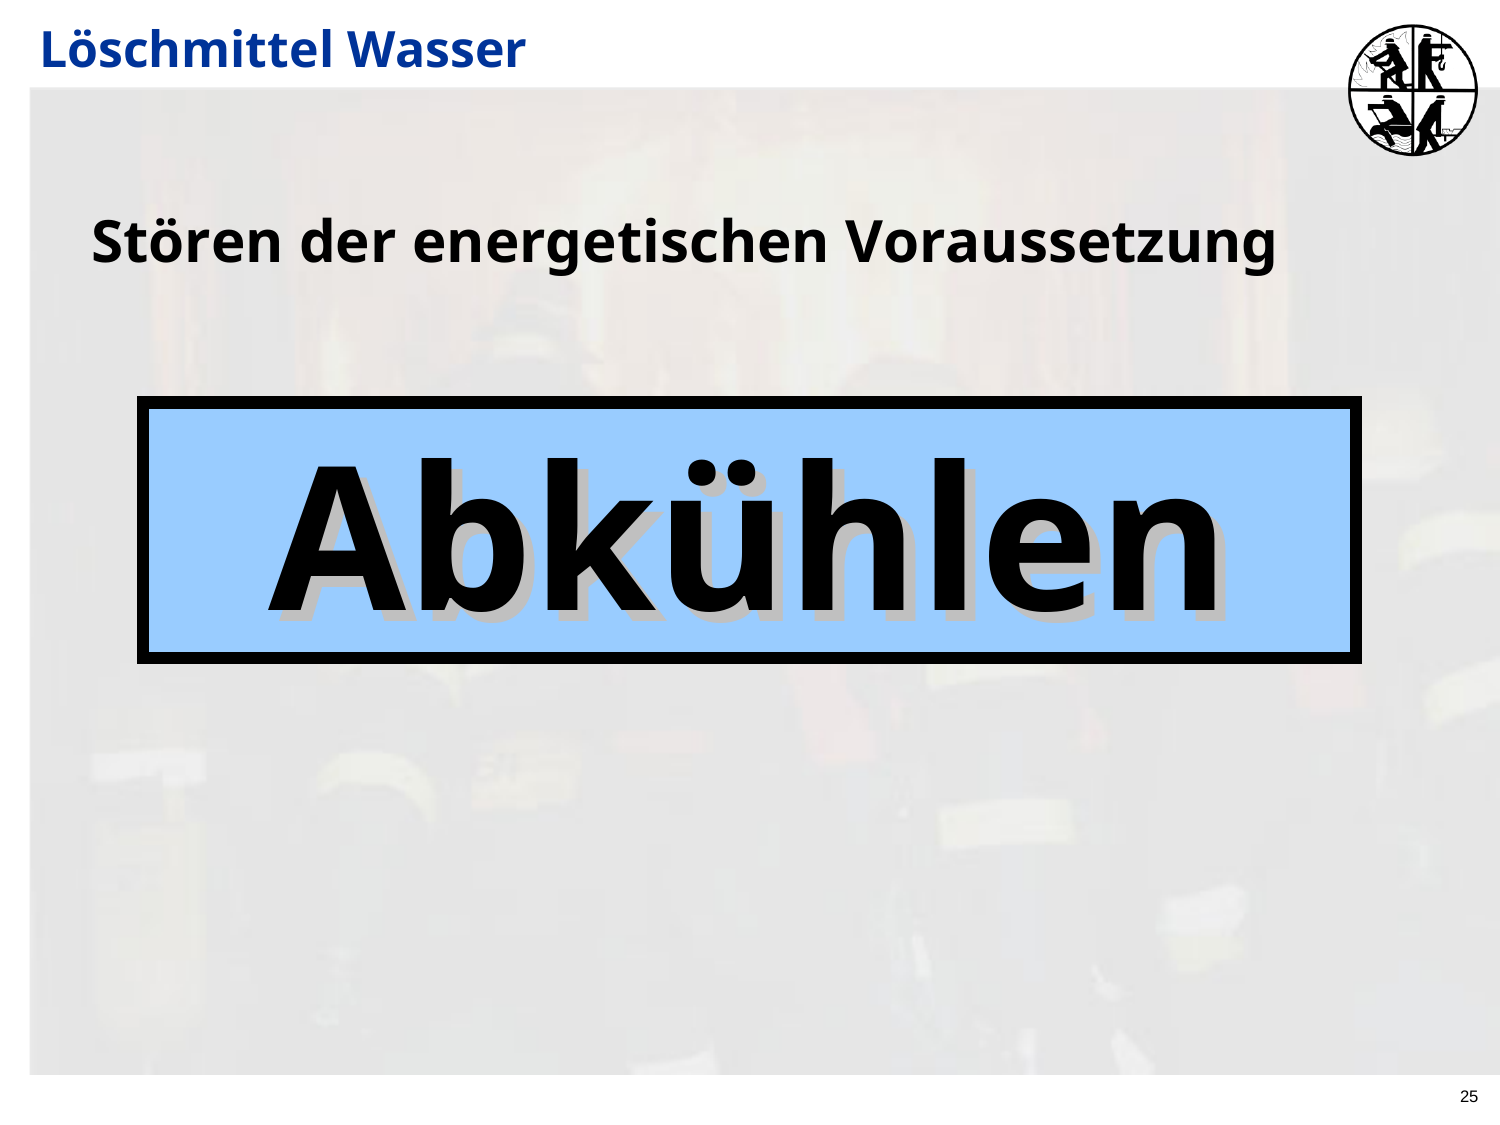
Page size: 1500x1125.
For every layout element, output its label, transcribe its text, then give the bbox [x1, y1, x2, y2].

text_box <Foliennummer> [1180, 1078, 1494, 1118]
text_box Stören der energetischen Voraussetzung [76, 196, 1294, 282]
title Löschmittel Wasser [39, 17, 1222, 80]
picture [31, 20, 1500, 1075]
text_box Abkühlen [142, 402, 1356, 658]
